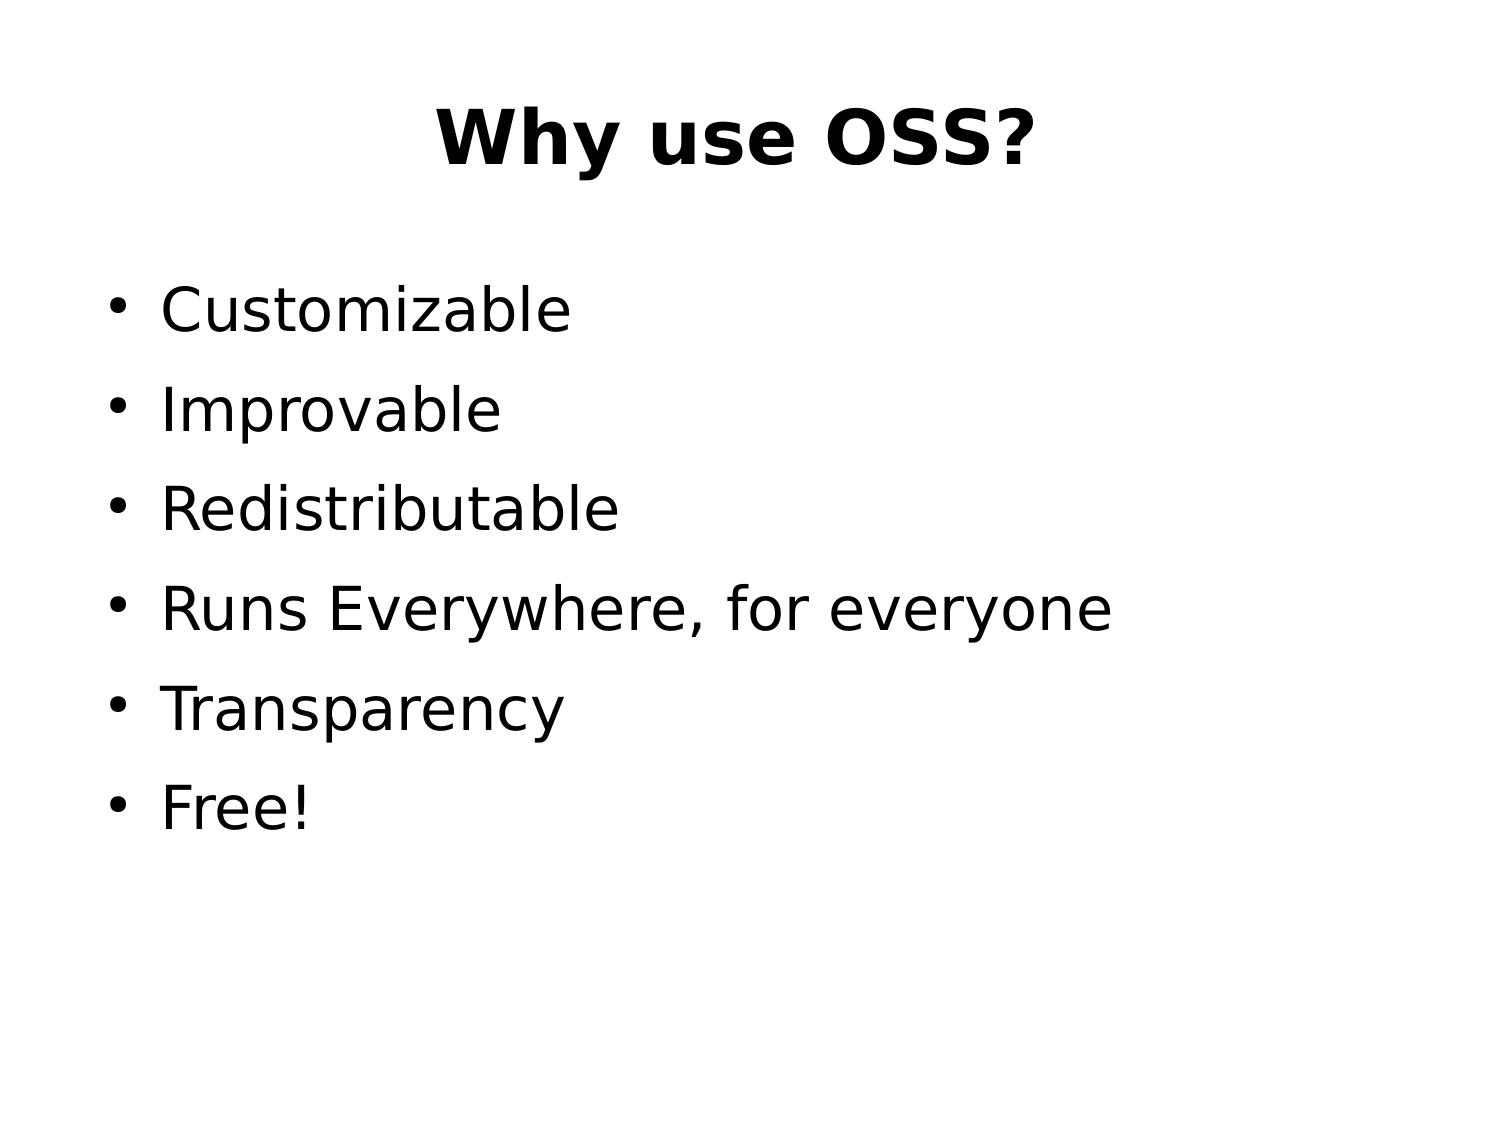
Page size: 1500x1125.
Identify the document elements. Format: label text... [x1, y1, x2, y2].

list Customizable Improvable Redistributable Runs Everywhere, for everyone Transparency Free! [75, 263, 1425, 1063]
title Why use OSS? [75, 68, 1425, 201]
